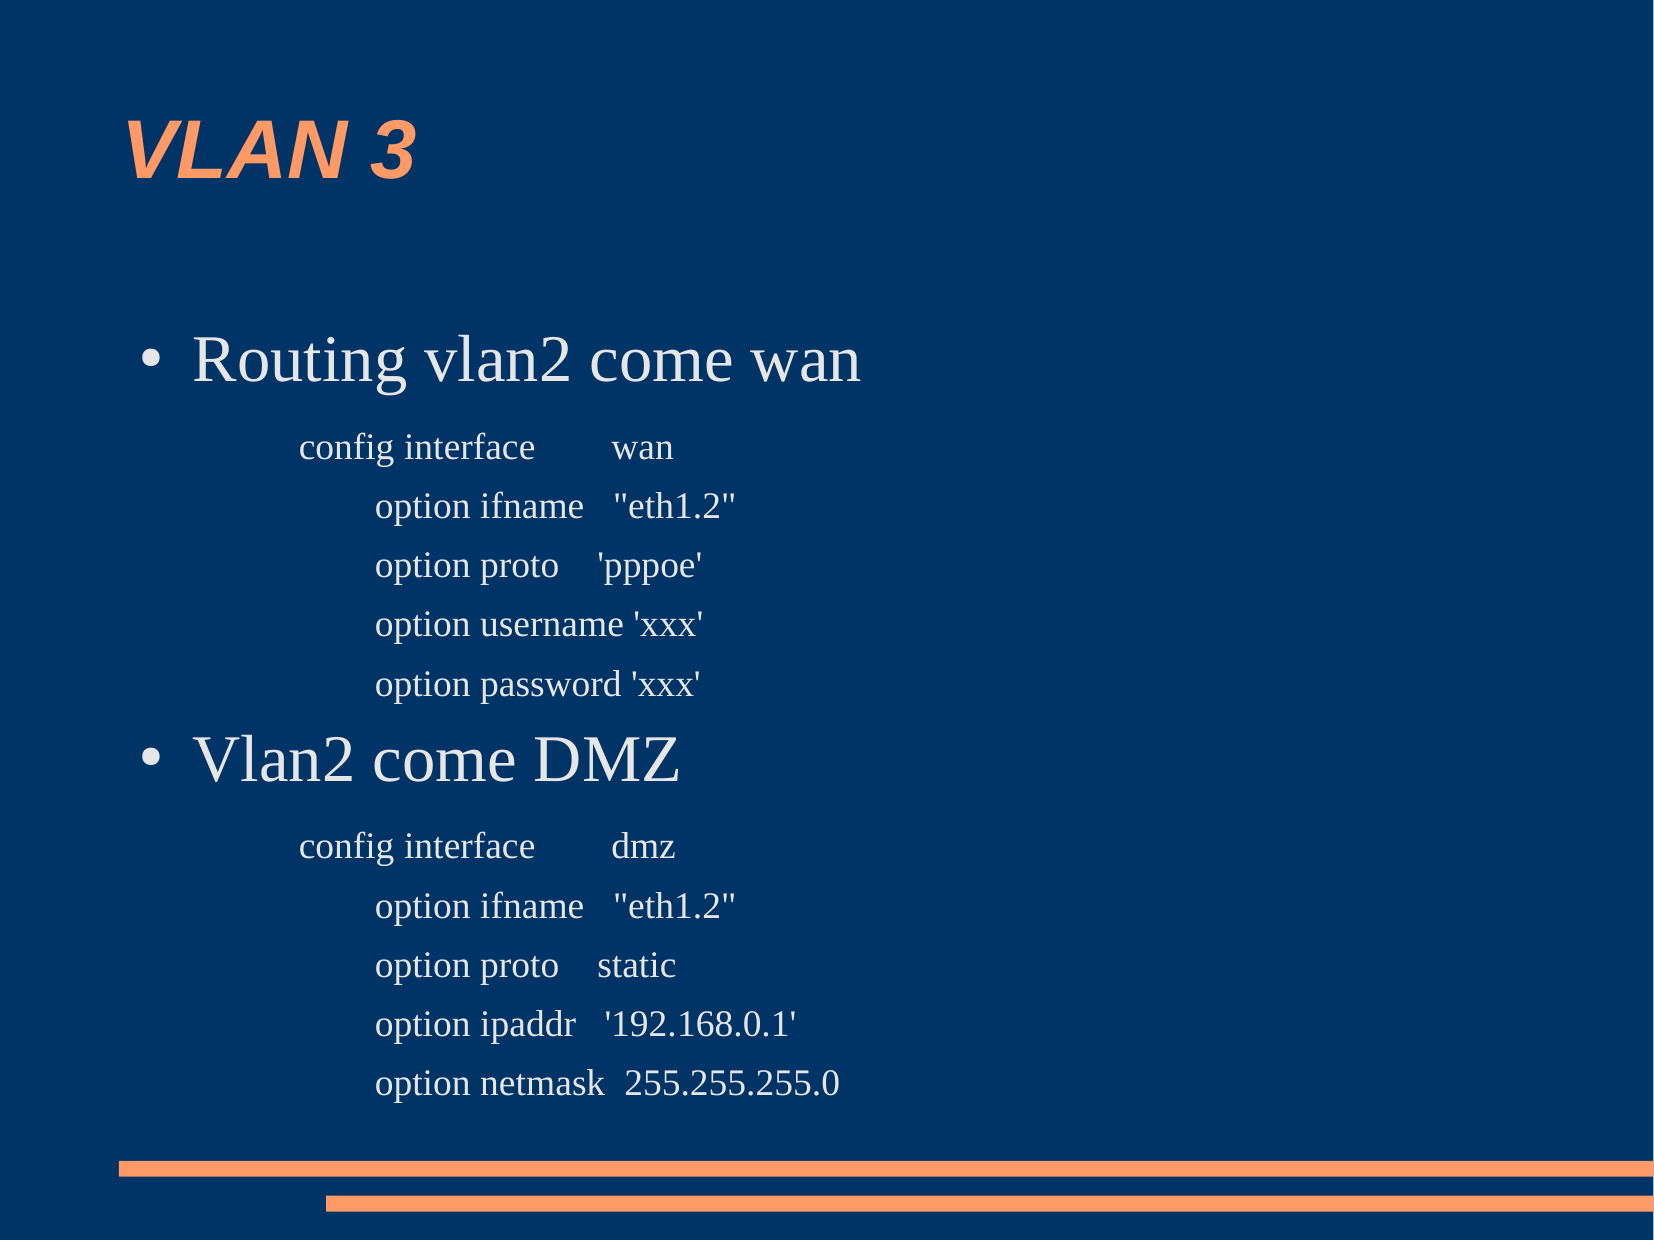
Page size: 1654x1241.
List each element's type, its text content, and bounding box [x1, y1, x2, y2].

list Routing vlan2 come wan config interface wan option ifname "eth1.2" option proto 'pppoe' option username 'xxx' option password 'xxx' Vlan2 come DMZ config interface dmz option ifname "eth1.2" option proto static option ipaddr '192.168.0.1' option netmask 255.255.255.0 [121, 322, 1561, 1132]
title VLAN 3 [121, 46, 1534, 254]
